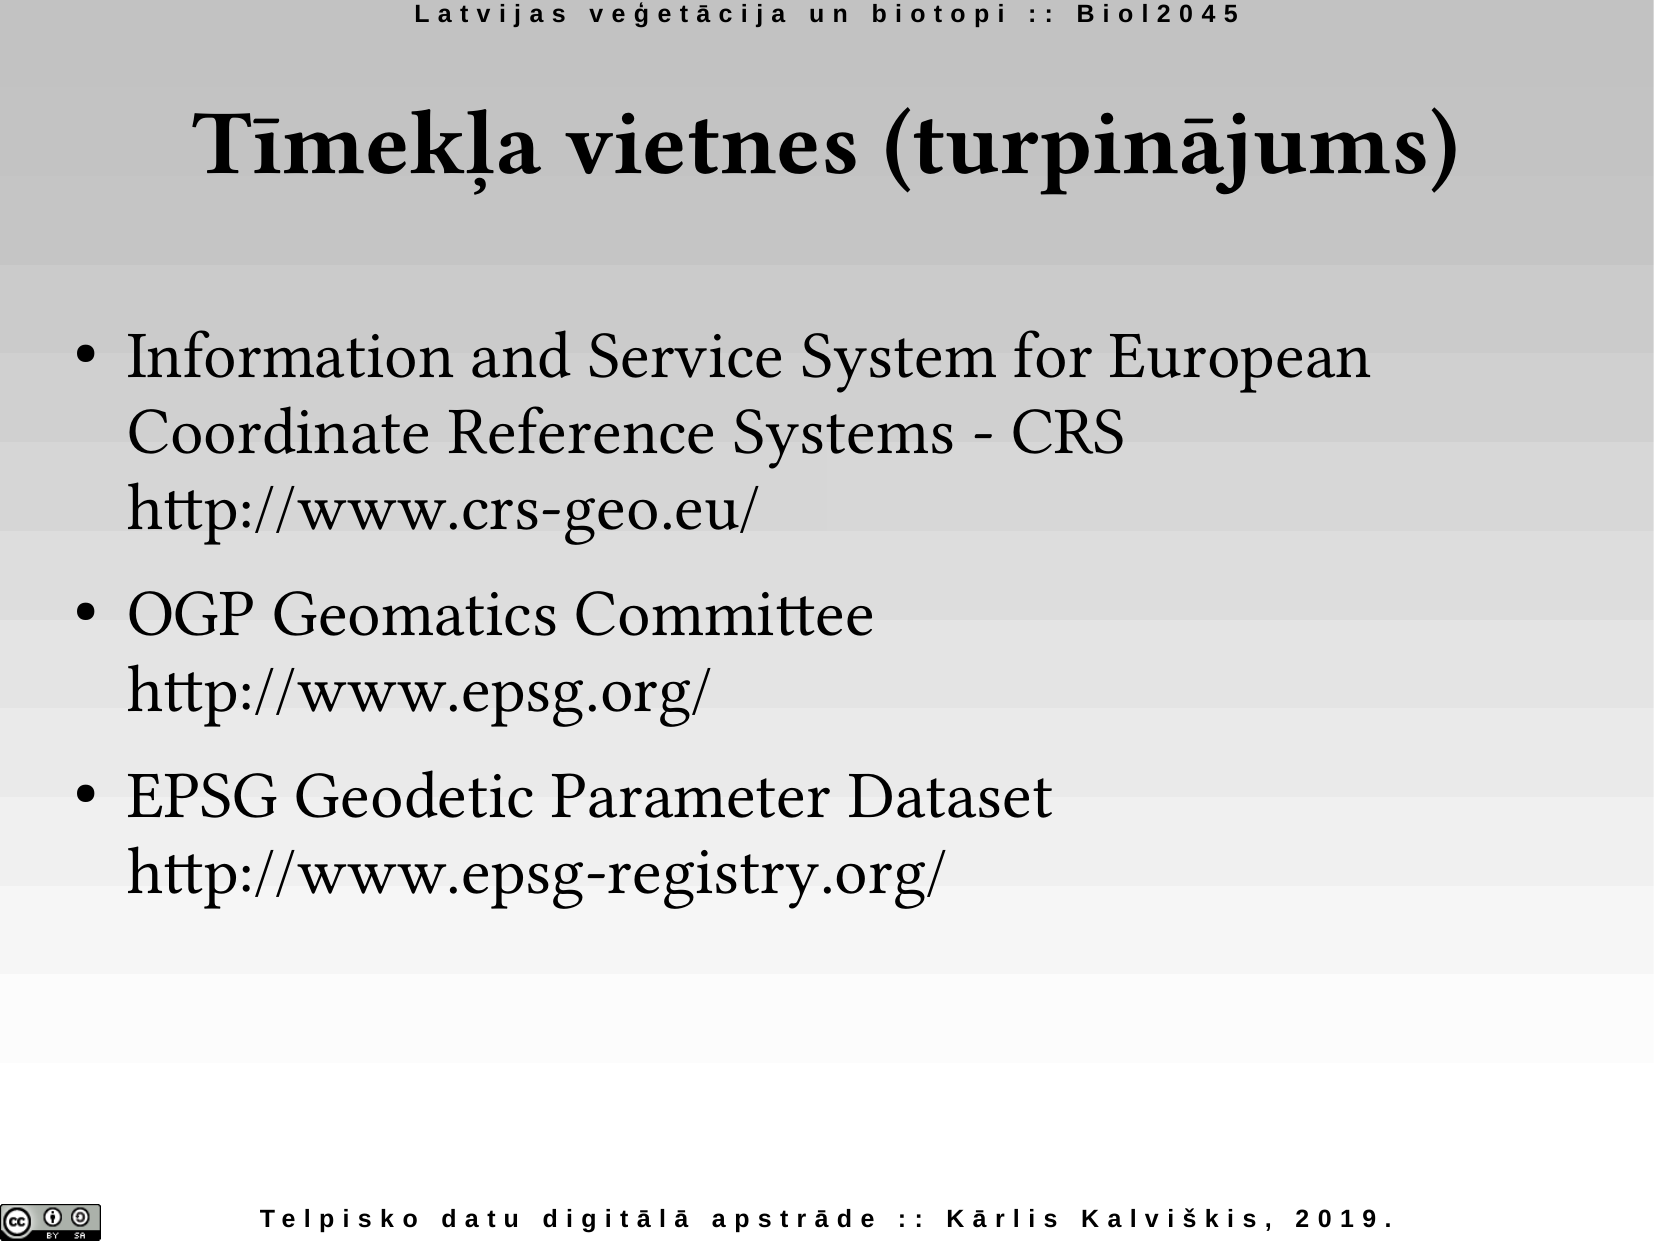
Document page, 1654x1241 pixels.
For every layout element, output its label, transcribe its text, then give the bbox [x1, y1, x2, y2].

title Tīmekļa vietnes (turpinājums) [0, 1, 1654, 287]
picture [0, 287, 1654, 1241]
list Information and Service System for European Coordinate Reference Systems - CRS http://www.crs-geo.eu/ OGP Geomatics Committee http://www.epsg.org/ EPSG Geodetic Parameter Dataset http://www.epsg-registry.org/ [56, 317, 1600, 1175]
